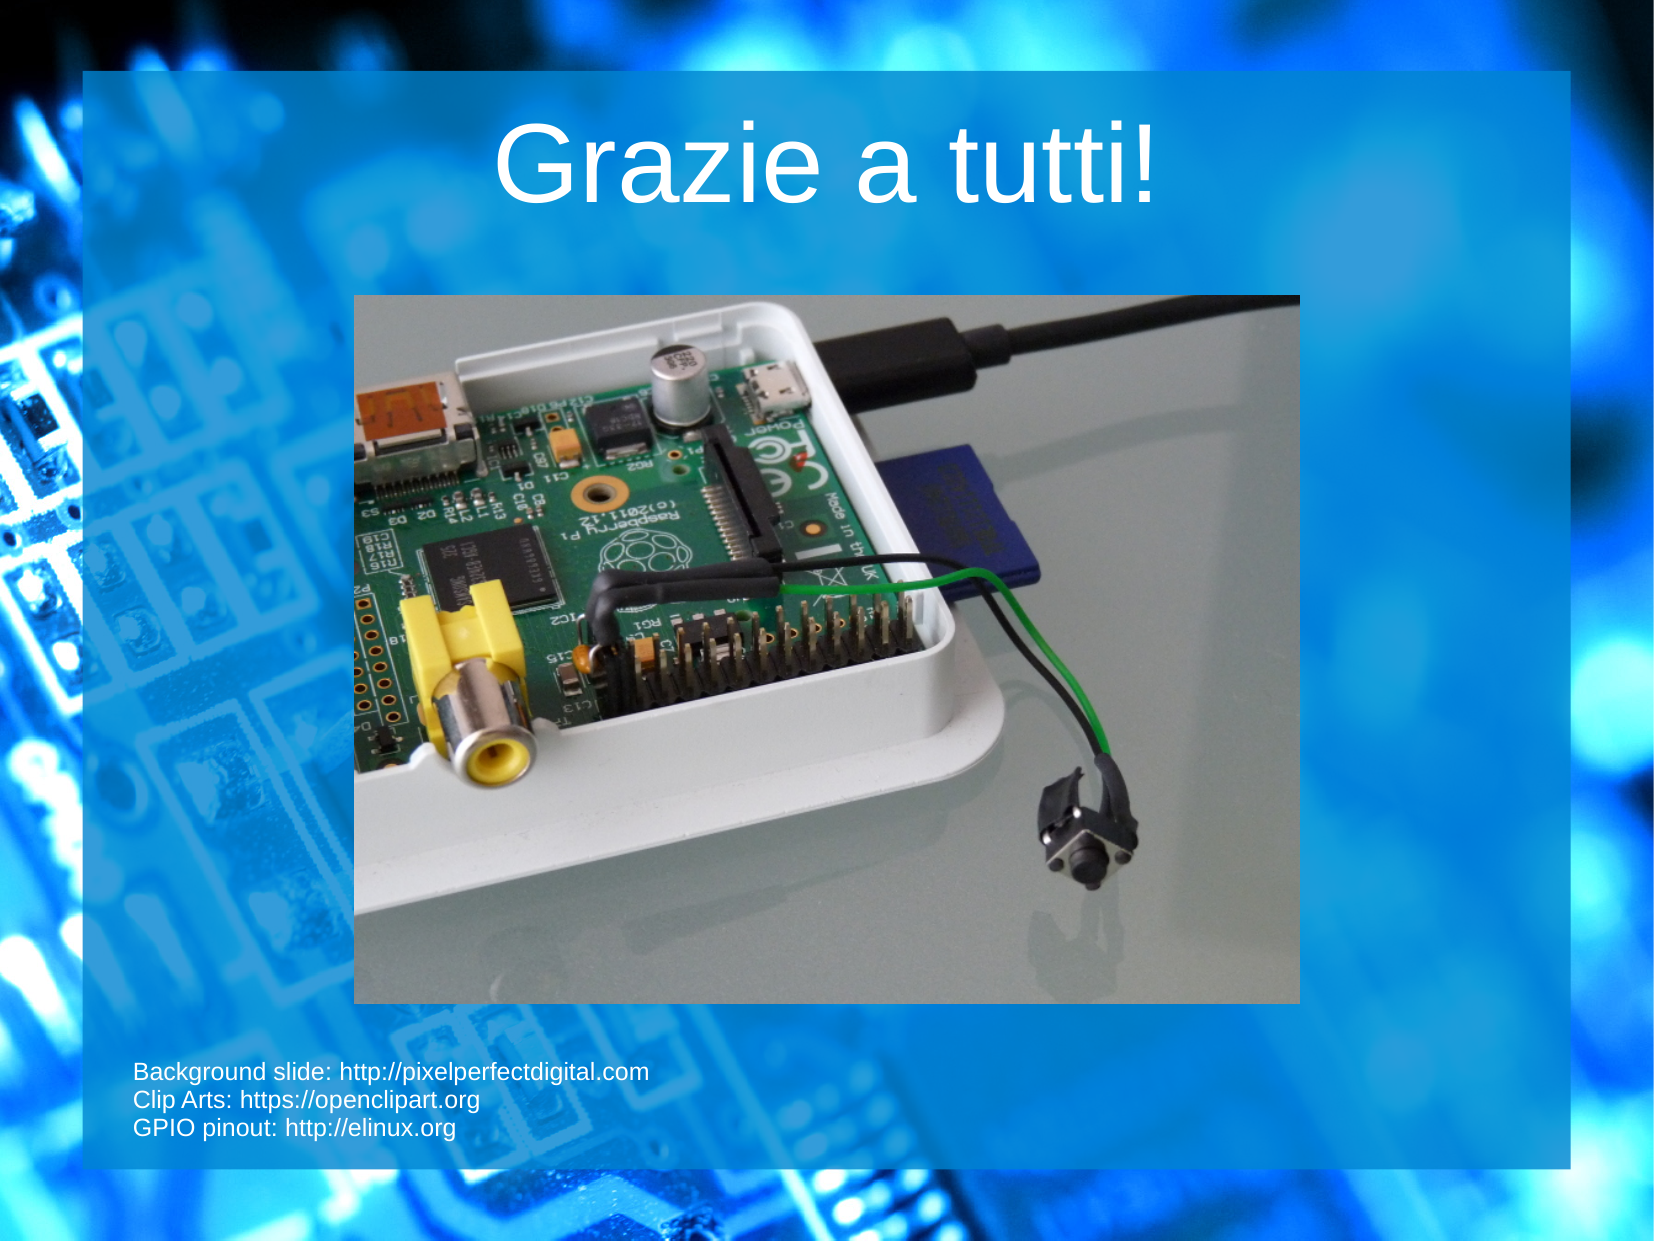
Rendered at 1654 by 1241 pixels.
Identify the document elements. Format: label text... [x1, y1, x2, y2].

title Grazie a tutti! [82, 70, 1571, 257]
text_box Background slide: http://pixelperfectdigital.com Clip Arts: https://openclipart.org GPIO pinout: http://elinux.org [118, 1050, 666, 1151]
picture [0, 0, 1654, 1241]
text_box [82, 257, 1571, 1170]
